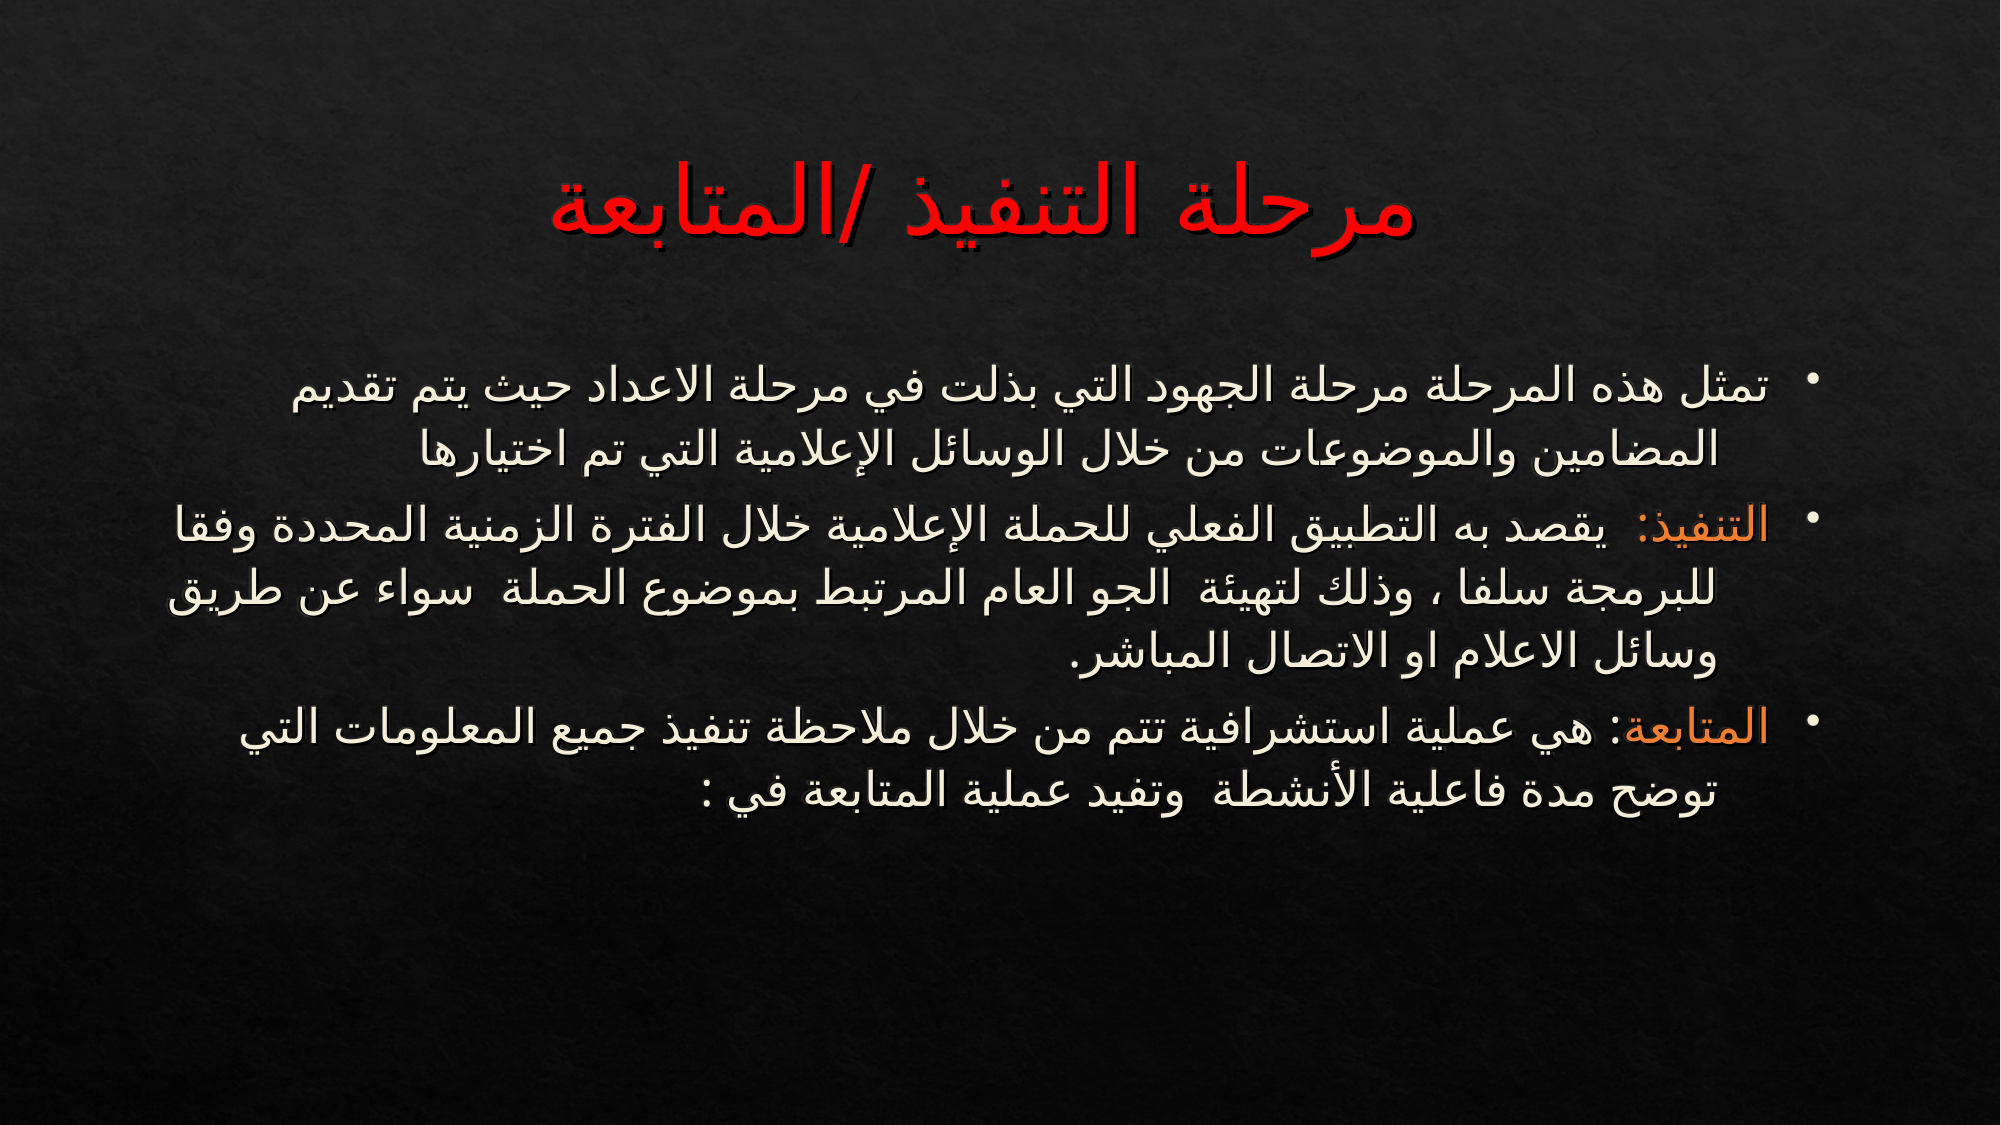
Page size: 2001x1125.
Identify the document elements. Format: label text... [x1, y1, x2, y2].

list تمثل هذه المرحلة مرحلة الجهود التي بذلت في مرحلة الاعداد حيث يتم تقديم المضامين والموضوعات من خلال الوسائل الإعلامية التي تم اختيارها التنفيذ: يقصد به التطبيق الفعلي للحملة الإعلامية خلال الفترة الزمنية المحددة وفقا للبرمجة سلفا ، وذلك لتهيئة الجو العام المرتبط بموضوع الحملة سواء عن طريق وسائل الاعلام او الاتصال المباشر. المتابعة: هي عملية استشرافية تتم من خلال ملاحظة تنفيذ جميع المعلومات التي توضح مدة فاعلية الأنشطة وتفيد عملية المتابعة في : [149, 340, 1849, 951]
title مرحلة التنفيذ /المتابعة [149, 99, 1849, 307]
